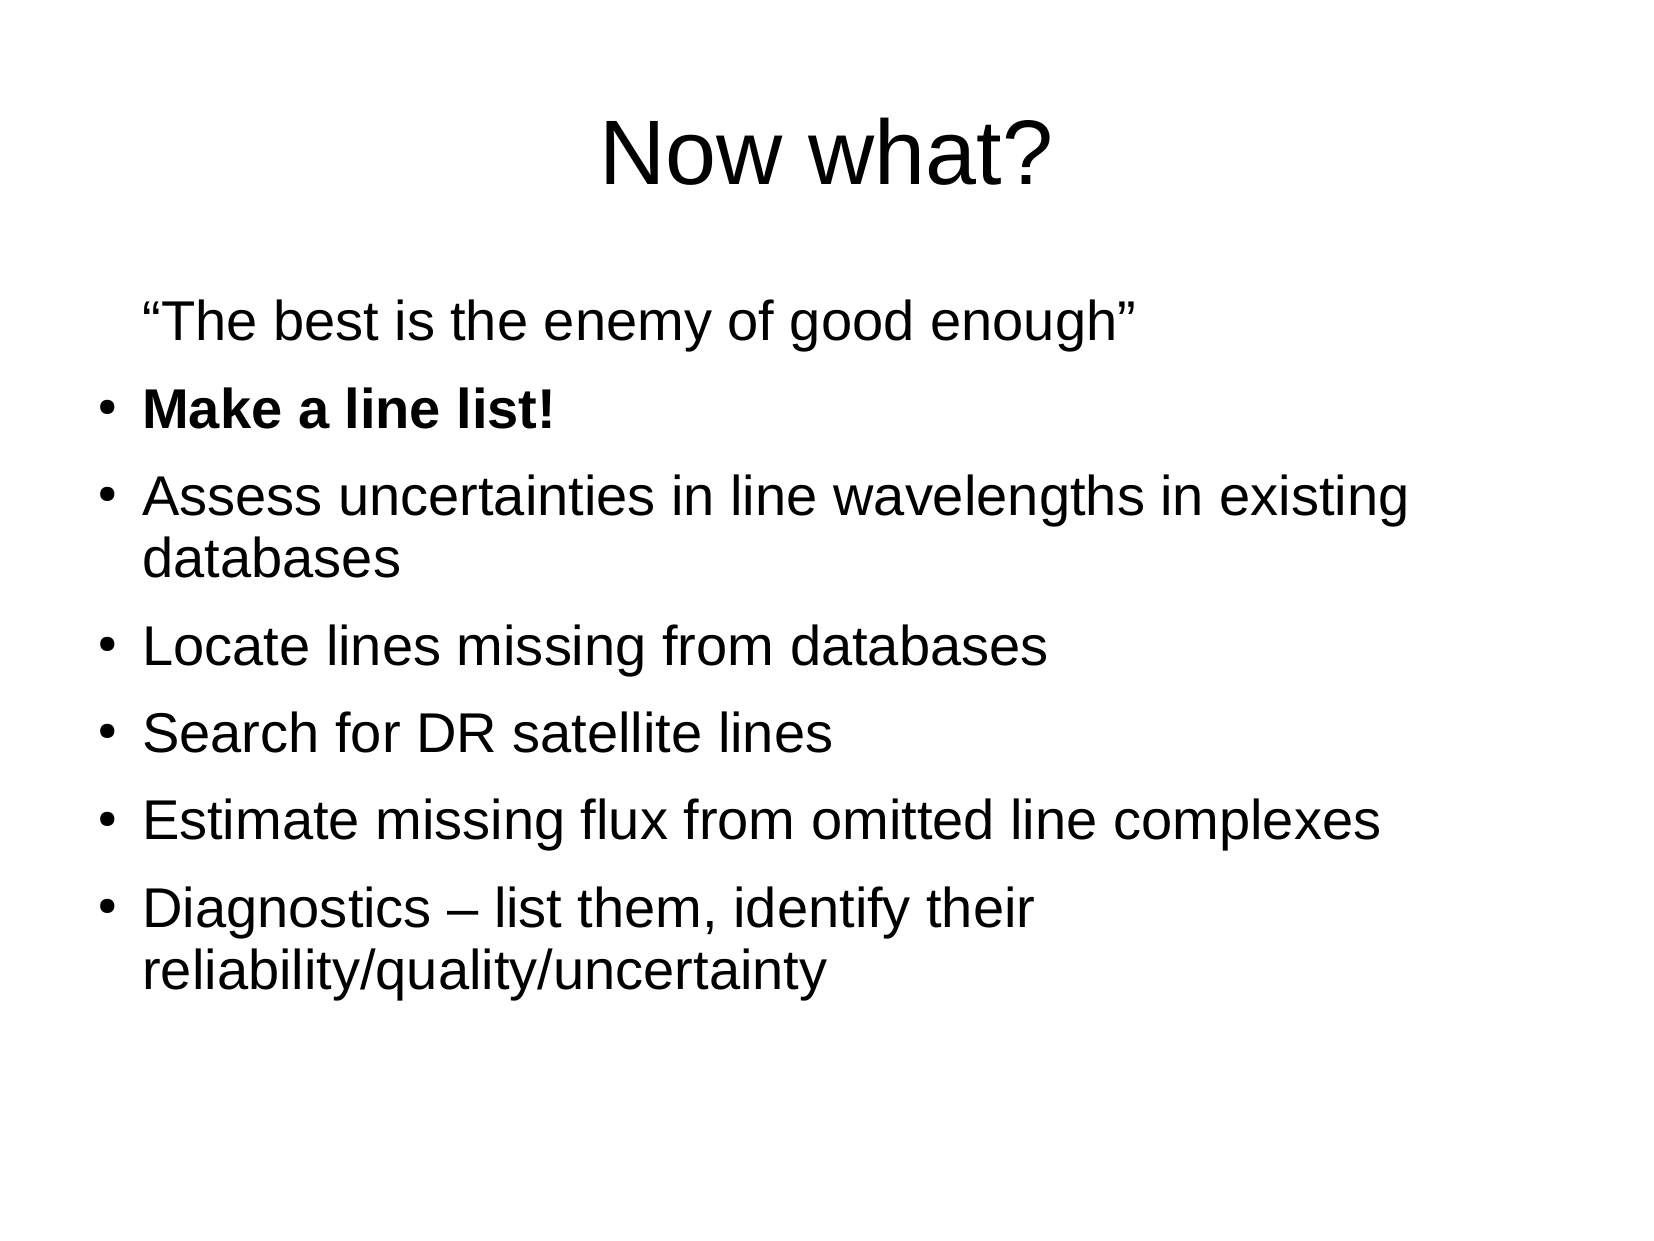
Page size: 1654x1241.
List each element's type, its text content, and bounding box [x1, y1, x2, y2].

title Now what? [82, 49, 1571, 257]
list “The best is the enemy of good enough” Make a line list! Assess uncertainties in line wavelengths in existing databases Locate lines missing from databases Search for DR satellite lines Estimate missing flux from omitted line complexes Diagnostics – list them, identify their reliability/quality/uncertainty [82, 290, 1538, 1010]
